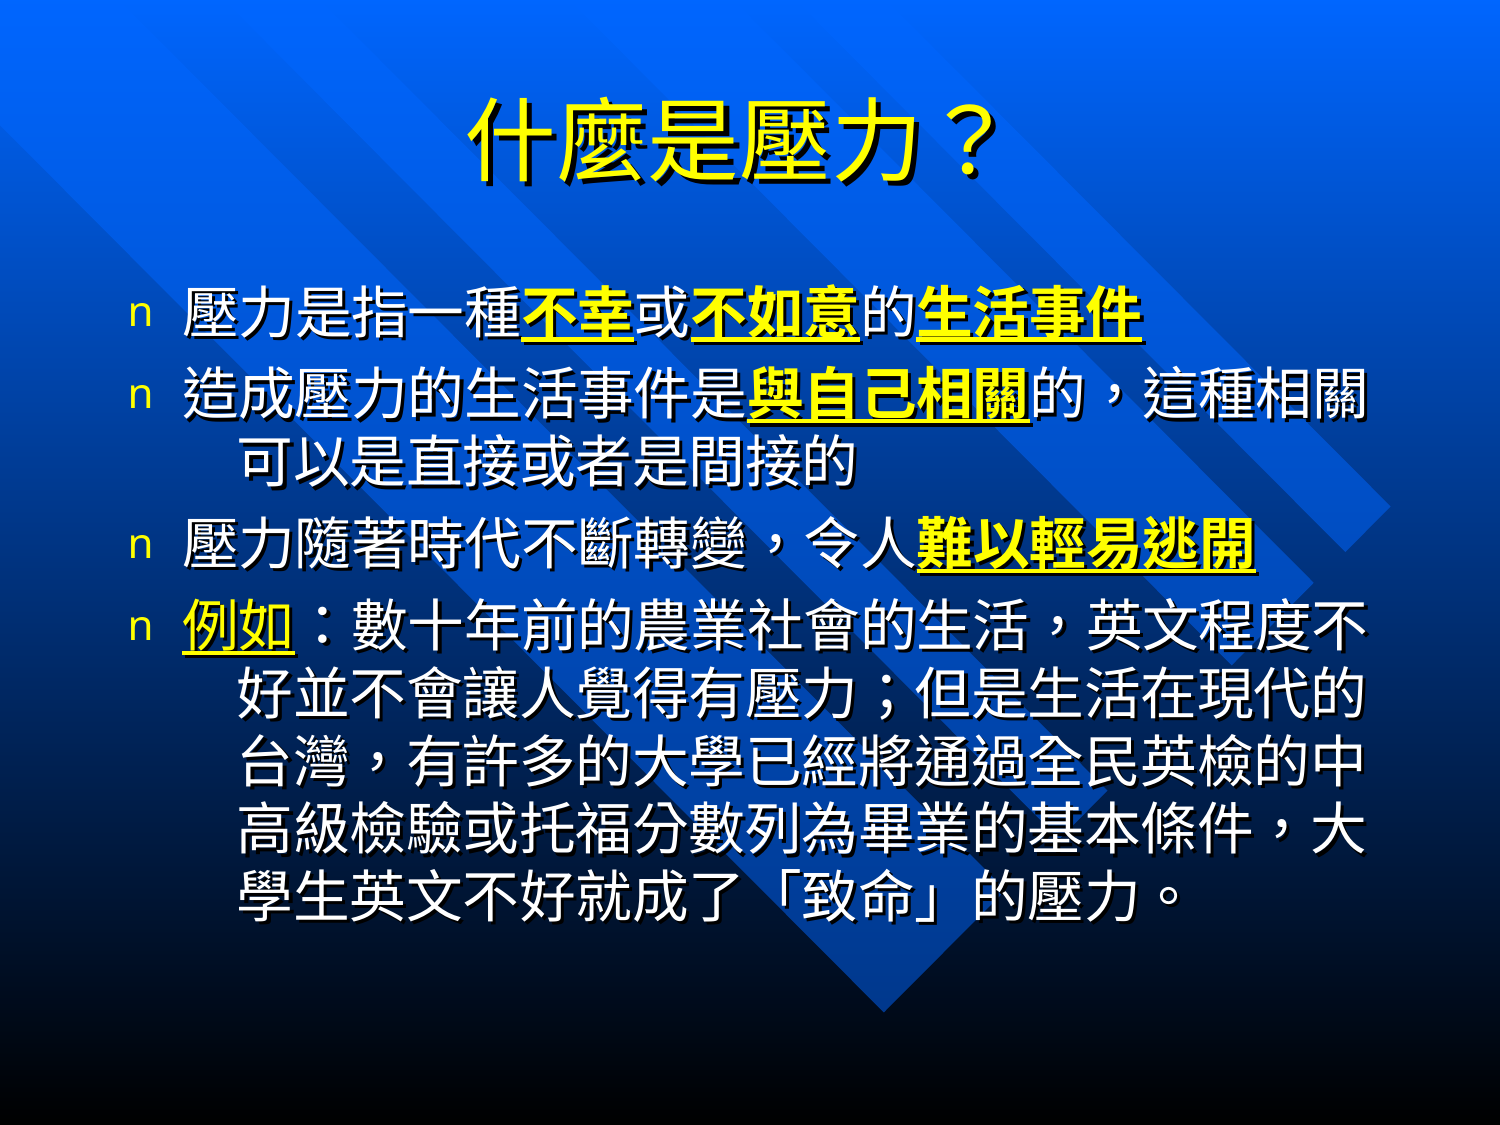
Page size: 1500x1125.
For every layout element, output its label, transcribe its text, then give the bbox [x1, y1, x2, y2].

list 壓力是指一種不幸或不如意的生活事件 造成壓力的生活事件是與自己相關的，這種相關可以是直接或者是間接的 壓力隨著時代不斷轉變，令人難以輕易逃開 例如：數十年前的農業社會的生活，英文程度不好並不會讓人覺得有壓力；但是生活在現代的台灣，有許多的大學已經將通過全民英檢的中高級檢驗或托福分數列為畢業的基本條件，大學生英文不好就成了「致命」的壓力。 [112, 269, 1388, 1001]
title 什麼是壓力？ [112, 37, 1388, 238]
